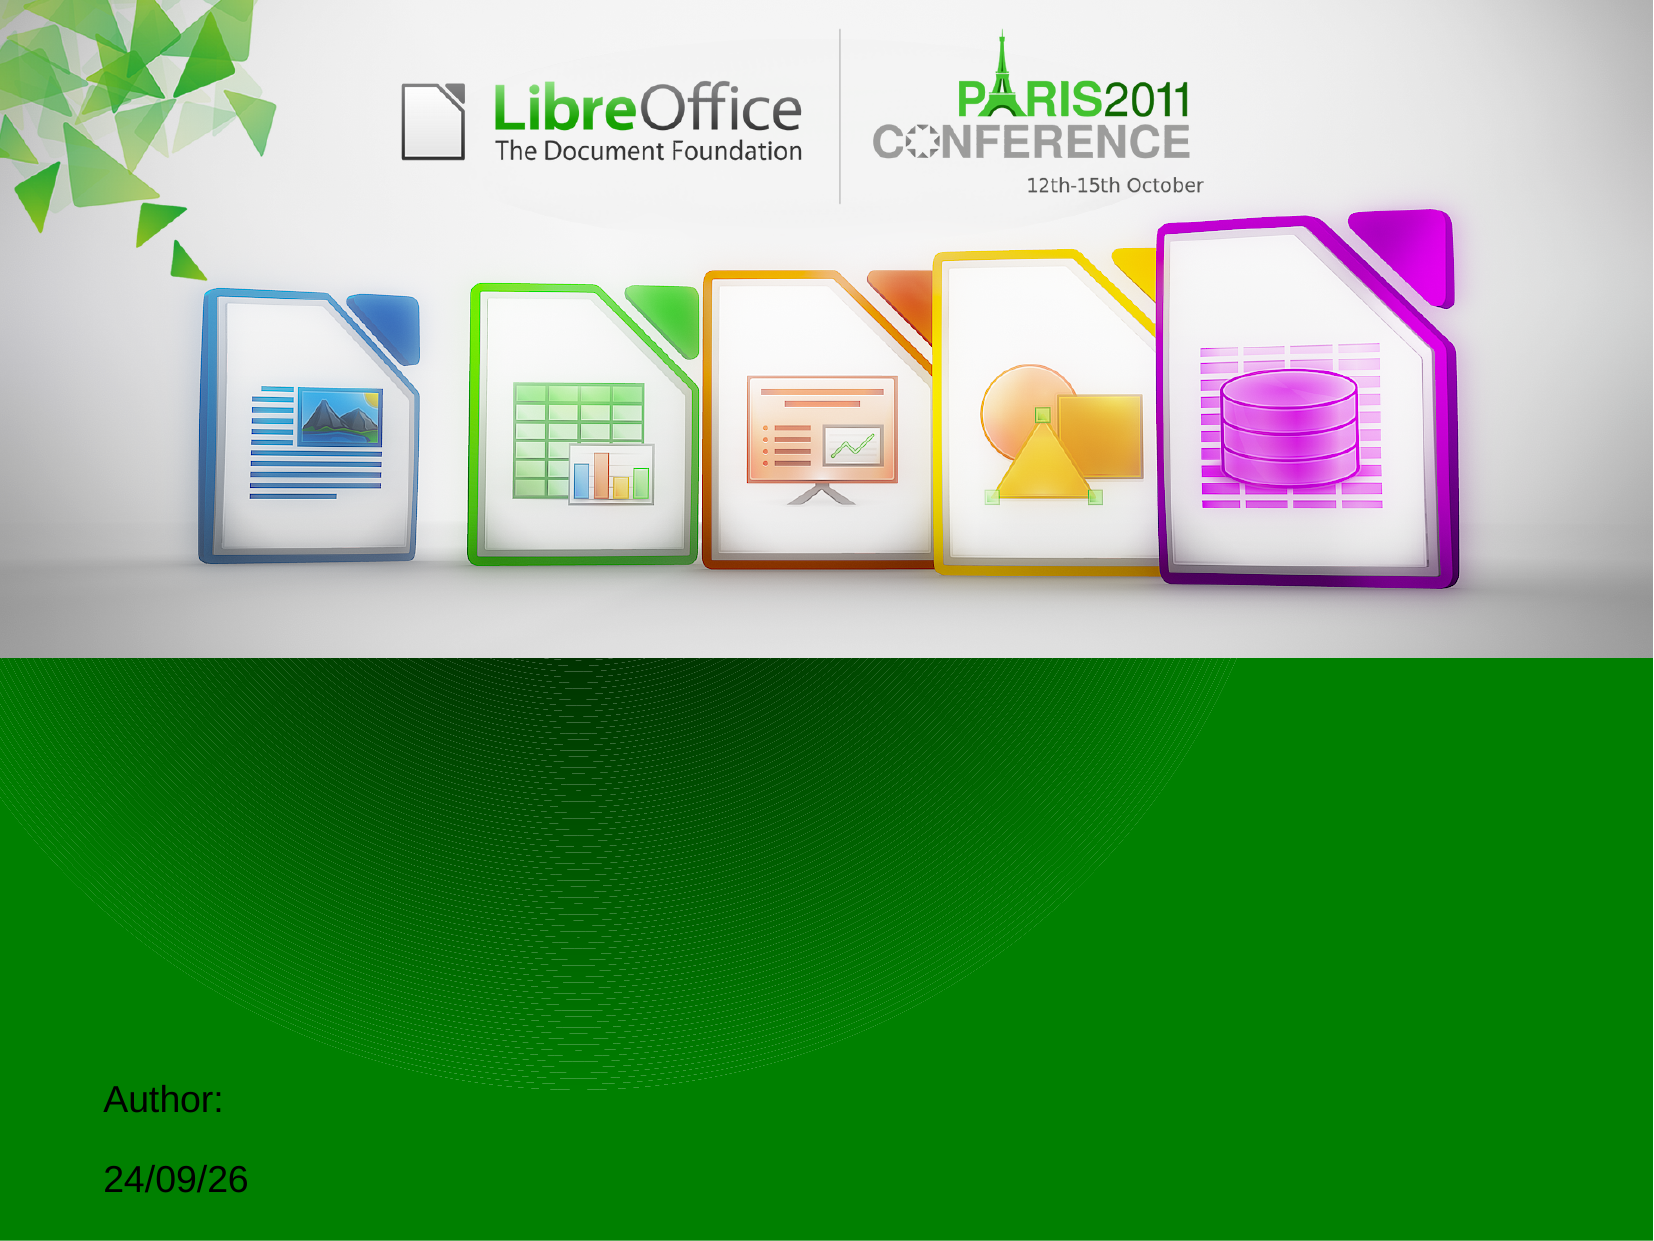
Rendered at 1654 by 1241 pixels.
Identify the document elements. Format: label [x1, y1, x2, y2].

picture [0, 0, 1653, 658]
